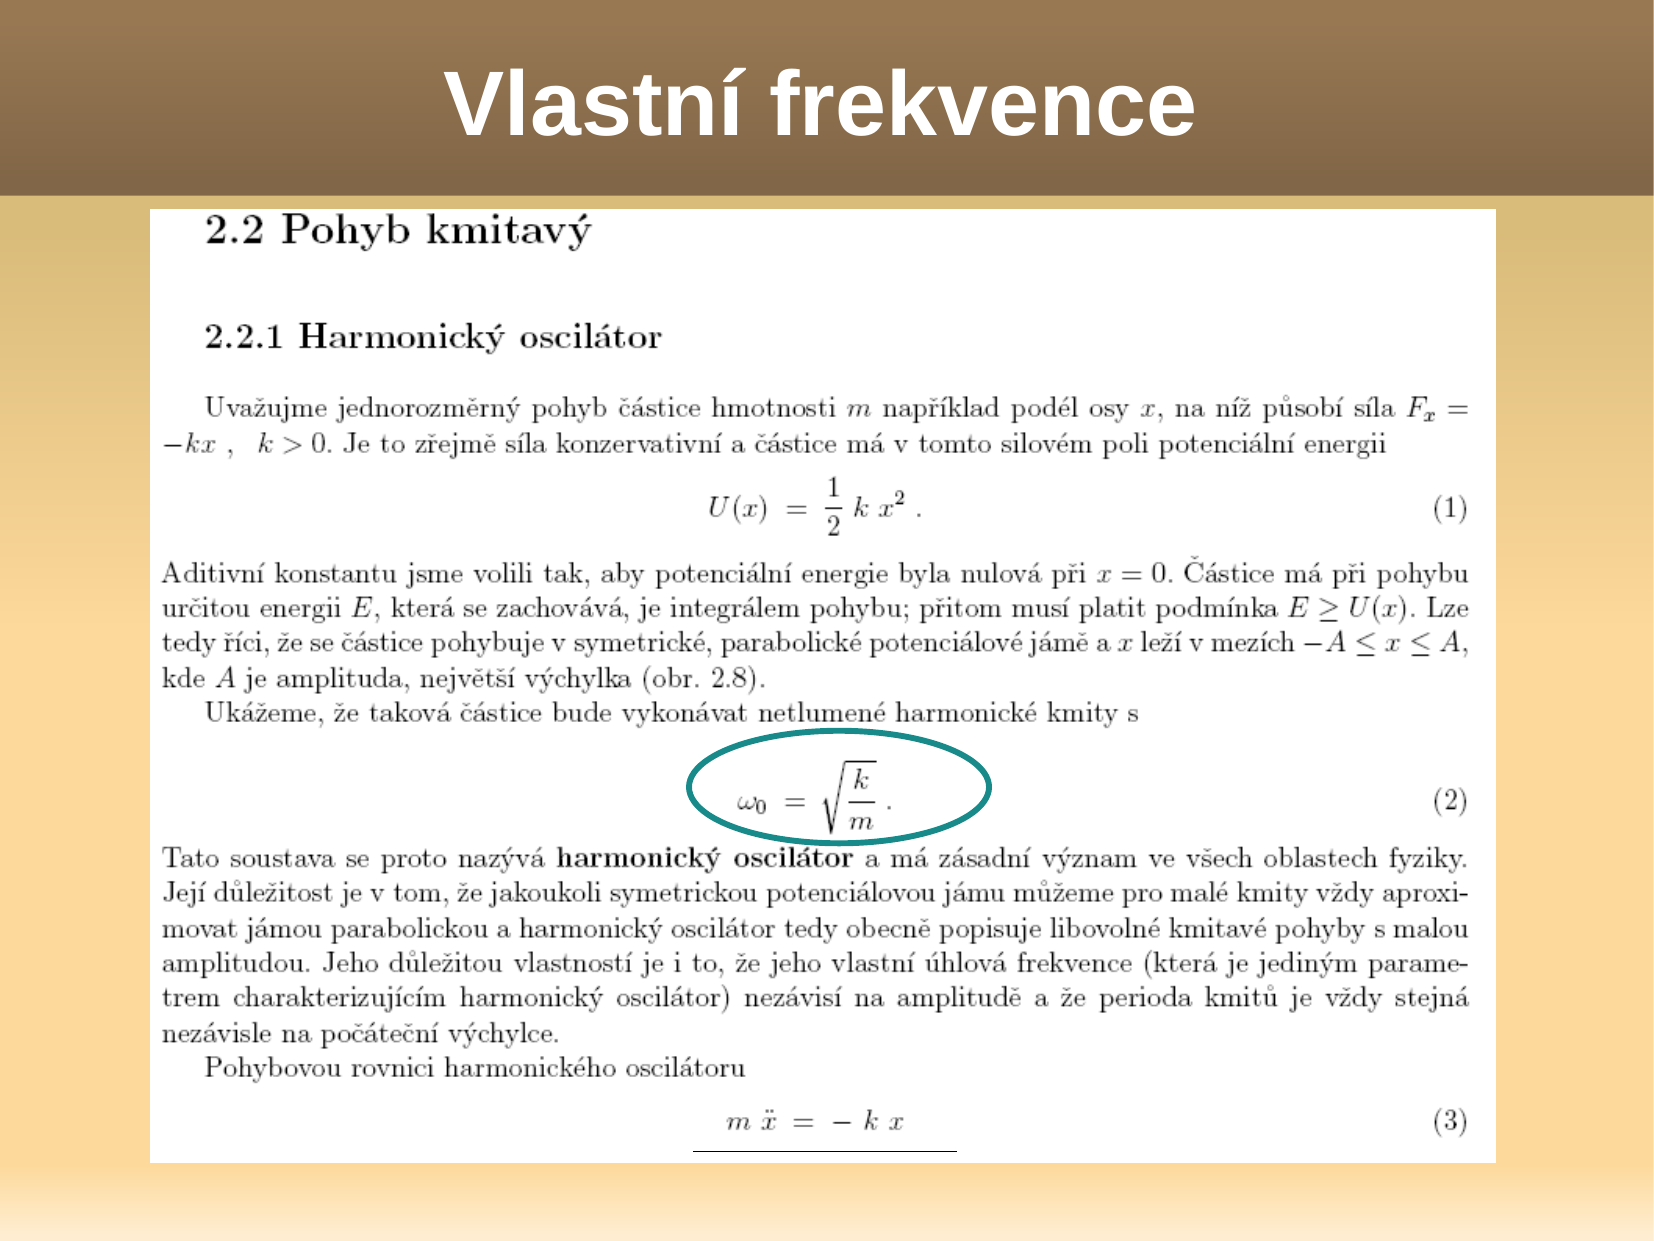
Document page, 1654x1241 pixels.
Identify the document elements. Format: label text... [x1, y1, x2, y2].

title Vlastní frekvence [76, 0, 1565, 208]
picture [0, 0, 1654, 1241]
